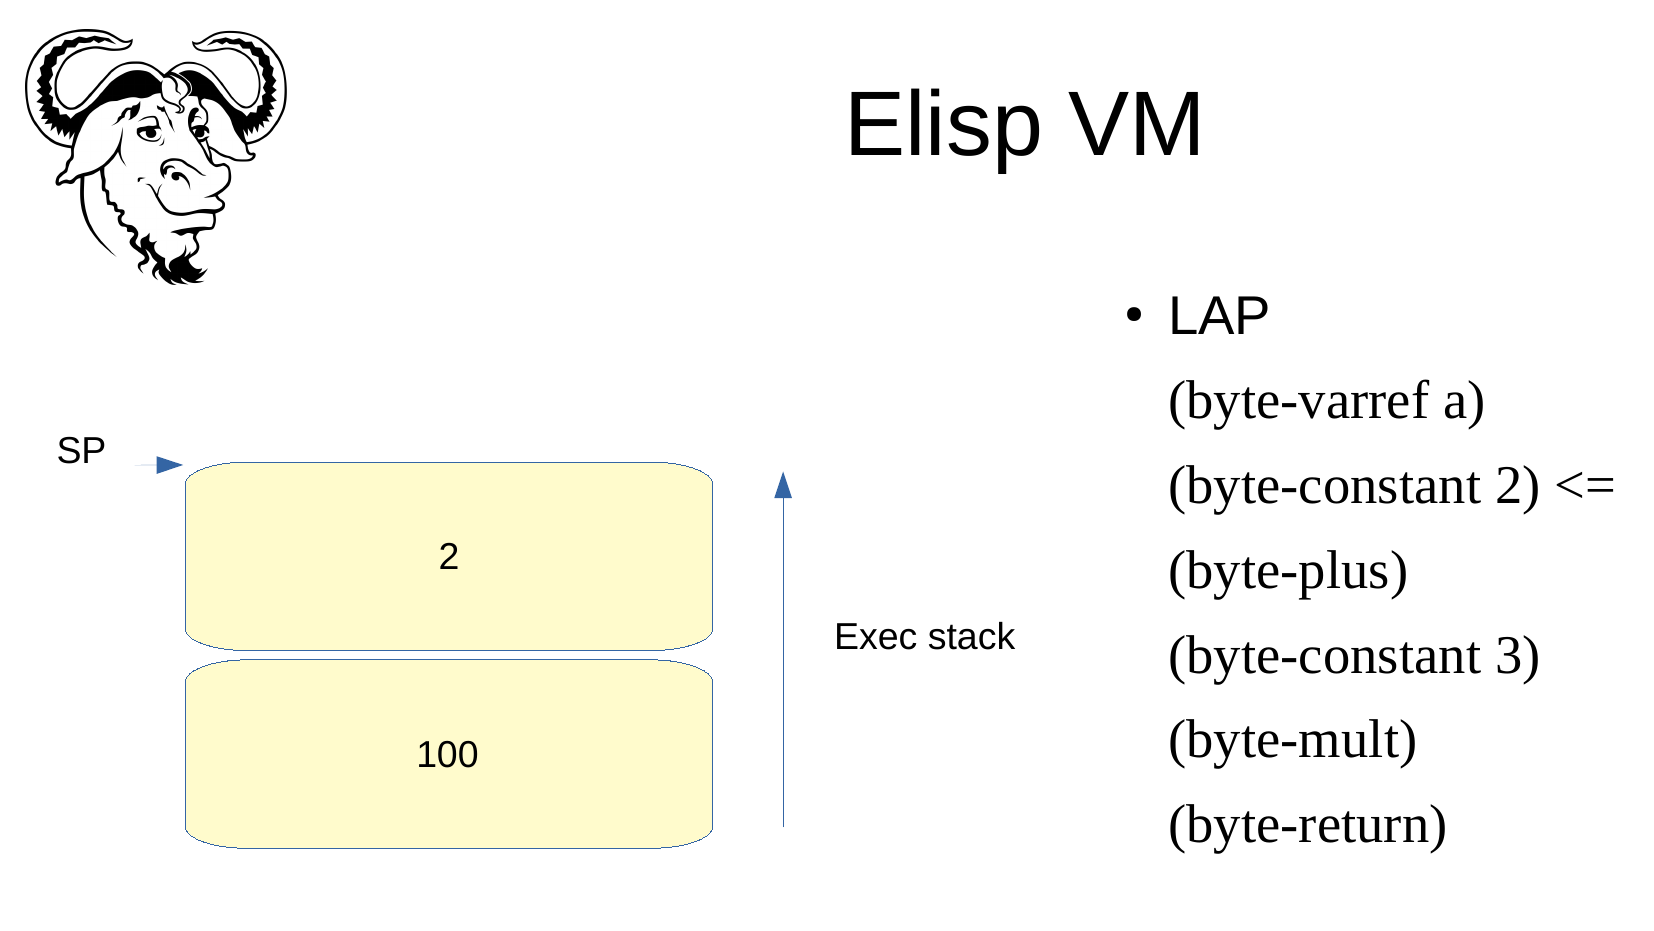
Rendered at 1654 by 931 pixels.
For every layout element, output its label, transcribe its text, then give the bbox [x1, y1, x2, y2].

text_box 100 [185, 659, 713, 849]
text_box 2 [185, 462, 713, 651]
title Elisp VM [480, 37, 1571, 211]
list LAP (byte-varref a) (byte-constant 2) <= (byte-plus) (byte-constant 3) (byte-mult) (byte-return) [1110, 285, 1621, 856]
text_box SP [41, 422, 135, 508]
text_box Exec stack [819, 608, 1096, 694]
picture [25, 29, 287, 285]
